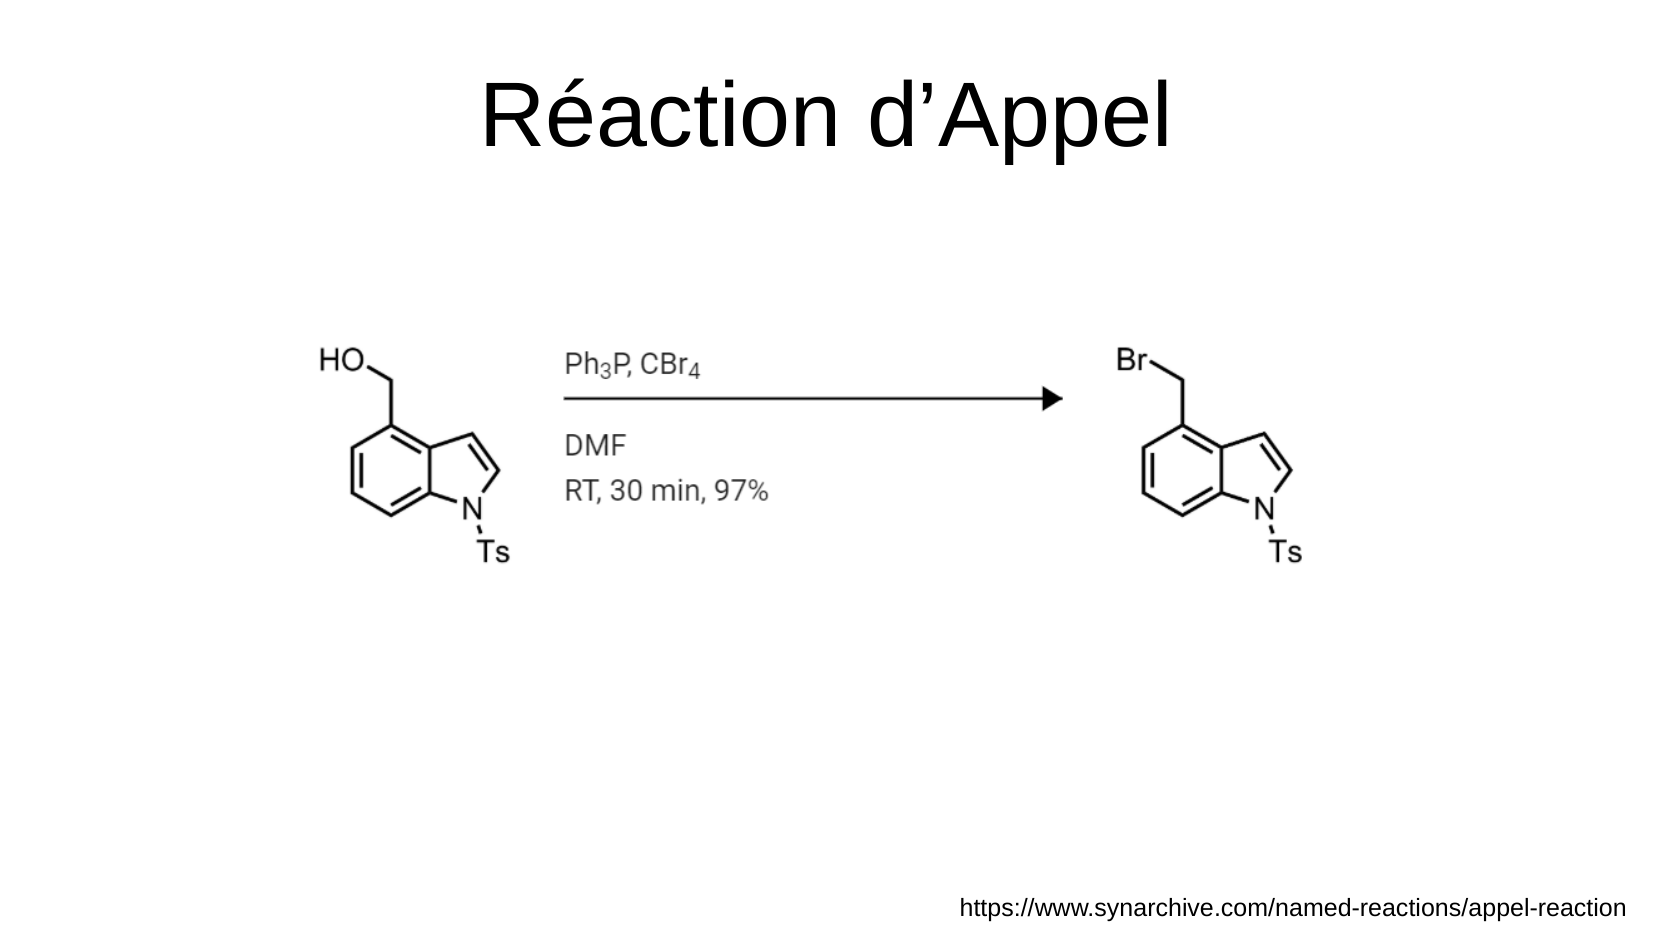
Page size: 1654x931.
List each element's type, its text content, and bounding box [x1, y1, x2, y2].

title Réaction d’Appel [82, 37, 1571, 193]
text_box https://www.synarchive.com/named-reactions/appel-reaction [944, 885, 1654, 931]
picture [242, 295, 1422, 640]
